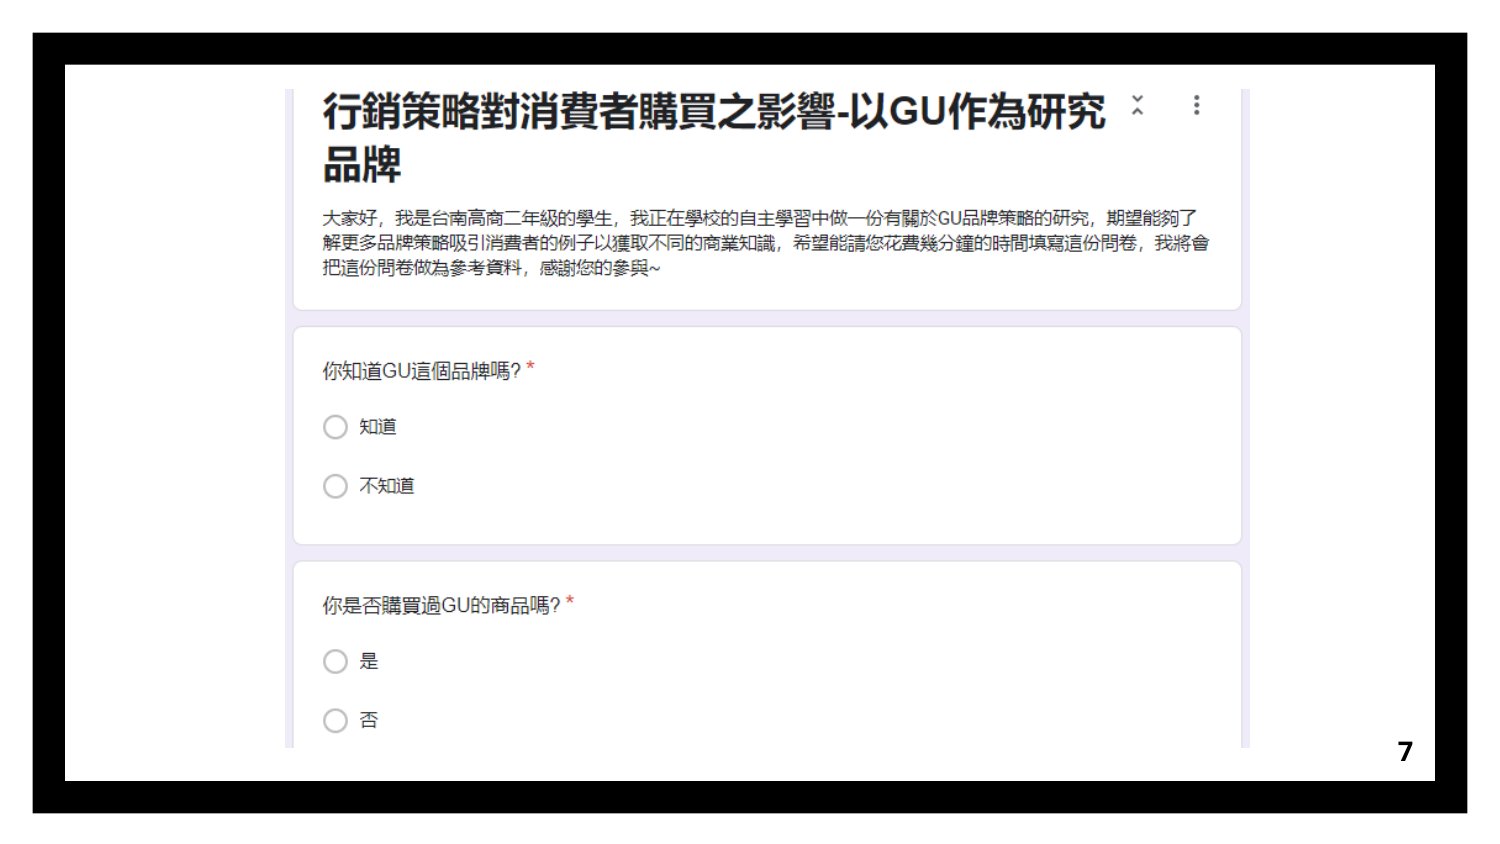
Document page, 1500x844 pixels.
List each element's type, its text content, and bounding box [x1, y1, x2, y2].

picture [285, 89, 1250, 748]
slide_number <編號> [1338, 720, 1429, 786]
